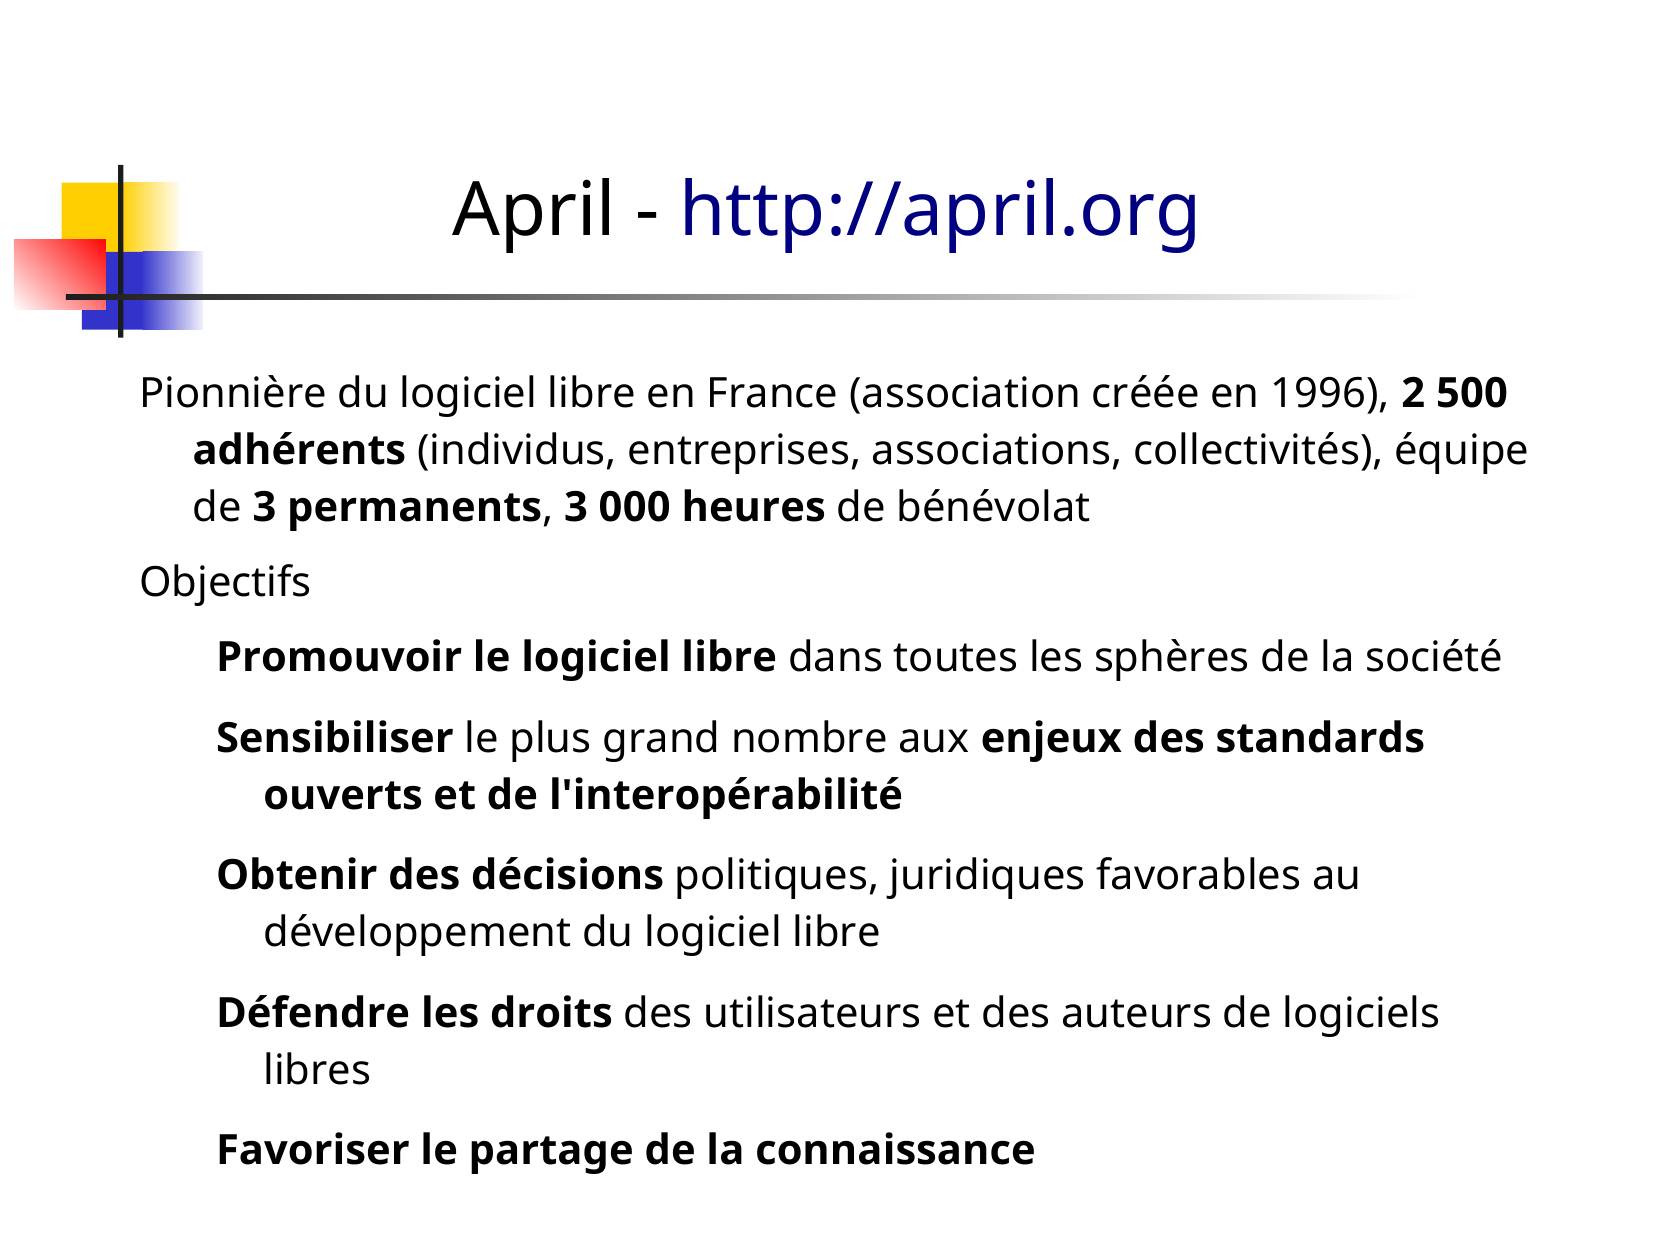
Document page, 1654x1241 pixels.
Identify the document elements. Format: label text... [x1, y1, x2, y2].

title April - http://april.org [121, 102, 1534, 311]
list Pionnière du logiciel libre en France (association créée en 1996), 2 500 adhérents (individus, entreprises, associations, collectivités), équipe de 3 permanents, 3 000 heures de bénévolat Objectifs Promouvoir le logiciel libre dans toutes les sphères de la société Sensibiliser le plus grand nombre aux enjeux des standards ouverts et de l'interopérabilité Obtenir des décisions politiques, juridiques favorables au développement du logiciel libre Défendre les droits des utilisateurs et des auteurs de logiciels libres Favoriser le partage de la connaissance [121, 362, 1534, 1204]
